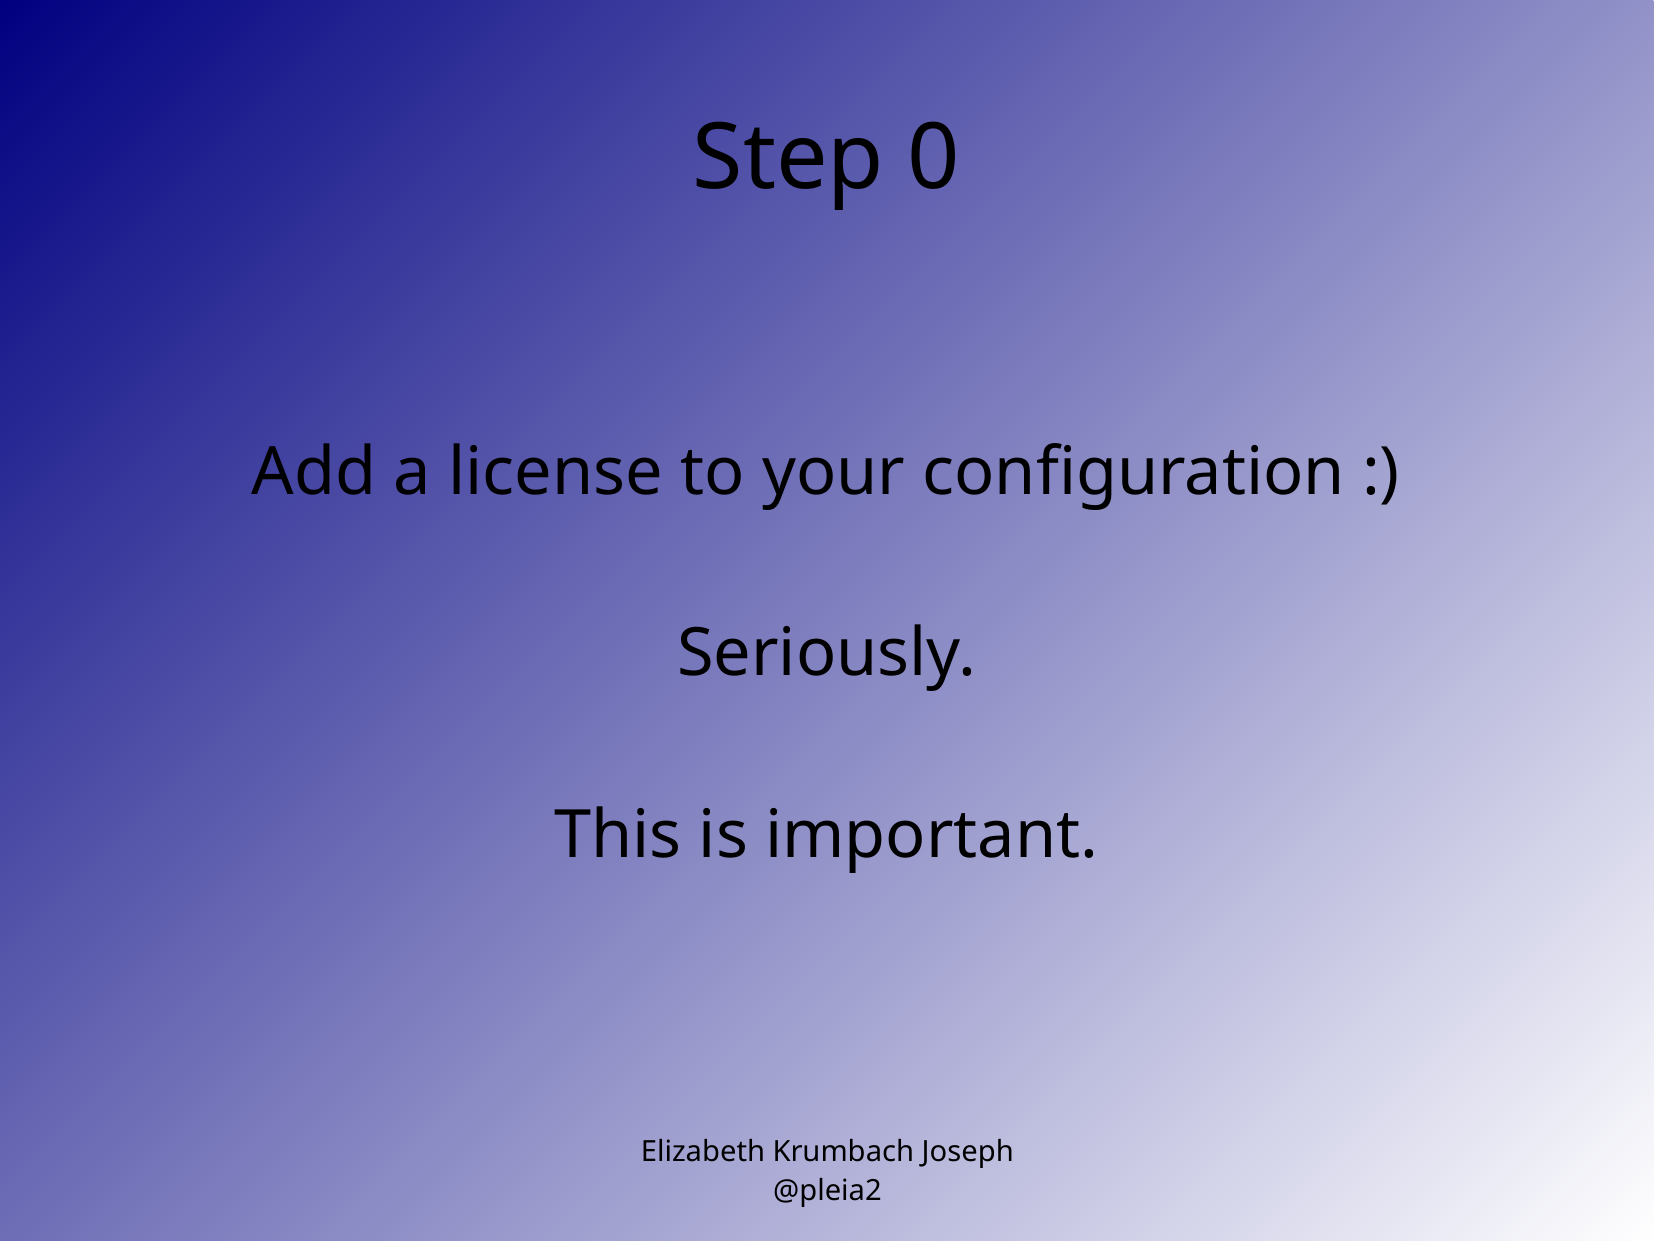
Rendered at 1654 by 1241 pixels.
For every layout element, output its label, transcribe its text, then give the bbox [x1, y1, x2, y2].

subtitle Add a license to your configuration :) Seriously. This is important. [82, 290, 1571, 1010]
title Step 0 [82, 49, 1571, 257]
